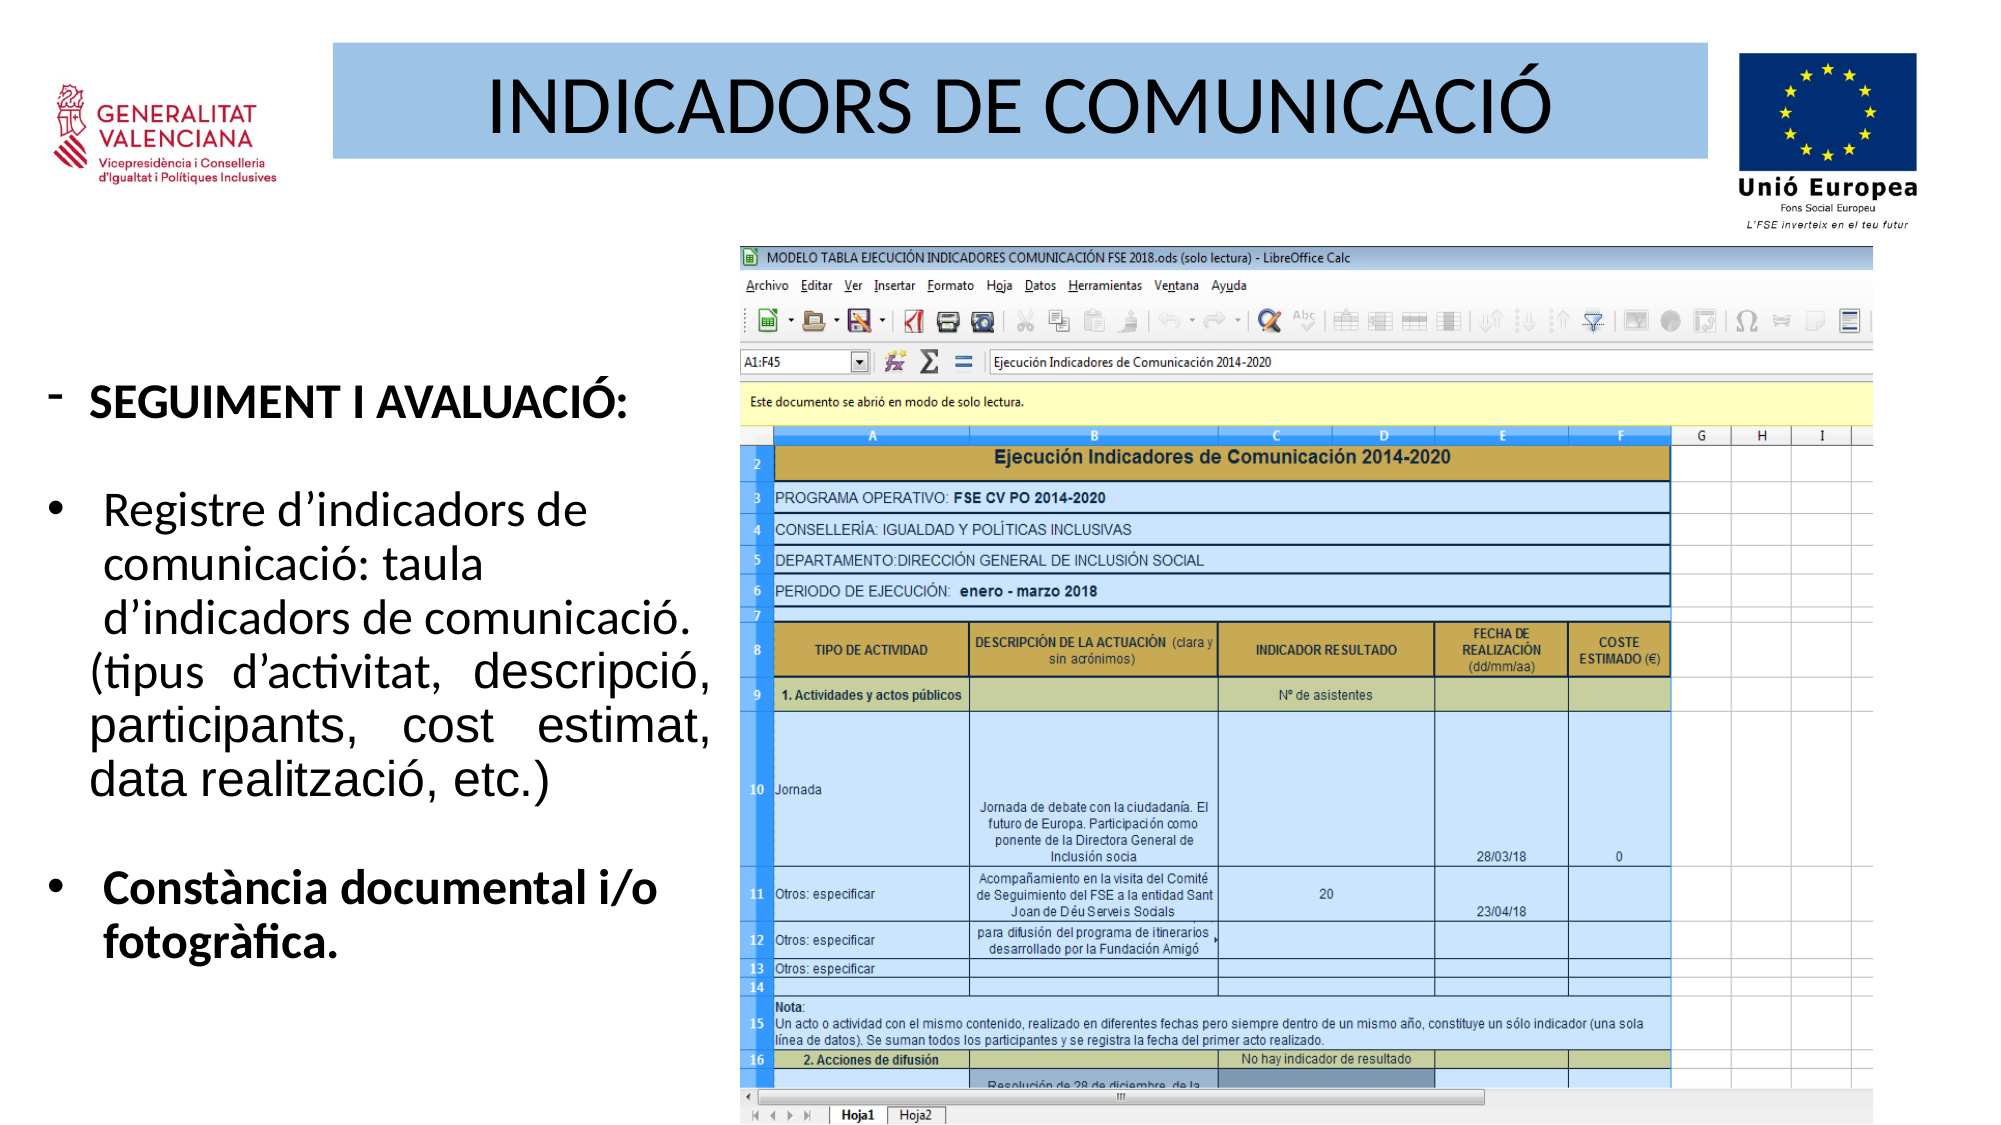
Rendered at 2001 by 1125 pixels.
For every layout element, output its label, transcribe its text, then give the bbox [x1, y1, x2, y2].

picture [11, 42, 318, 223]
picture [740, 246, 1874, 1124]
text_box SEGUIMENT I AVALUACIÓ: Registre d’indicadors de comunicació: taula d’indicadors de comunicació. (tipus d’activitat, descripció, participants, cost estimat, data realització, etc.) Constància documental i/o fotogràfica. [31, 368, 728, 977]
picture [1720, 42, 1932, 238]
text_box INDICADORS DE COMUNICACIÓ [332, 42, 1708, 159]
